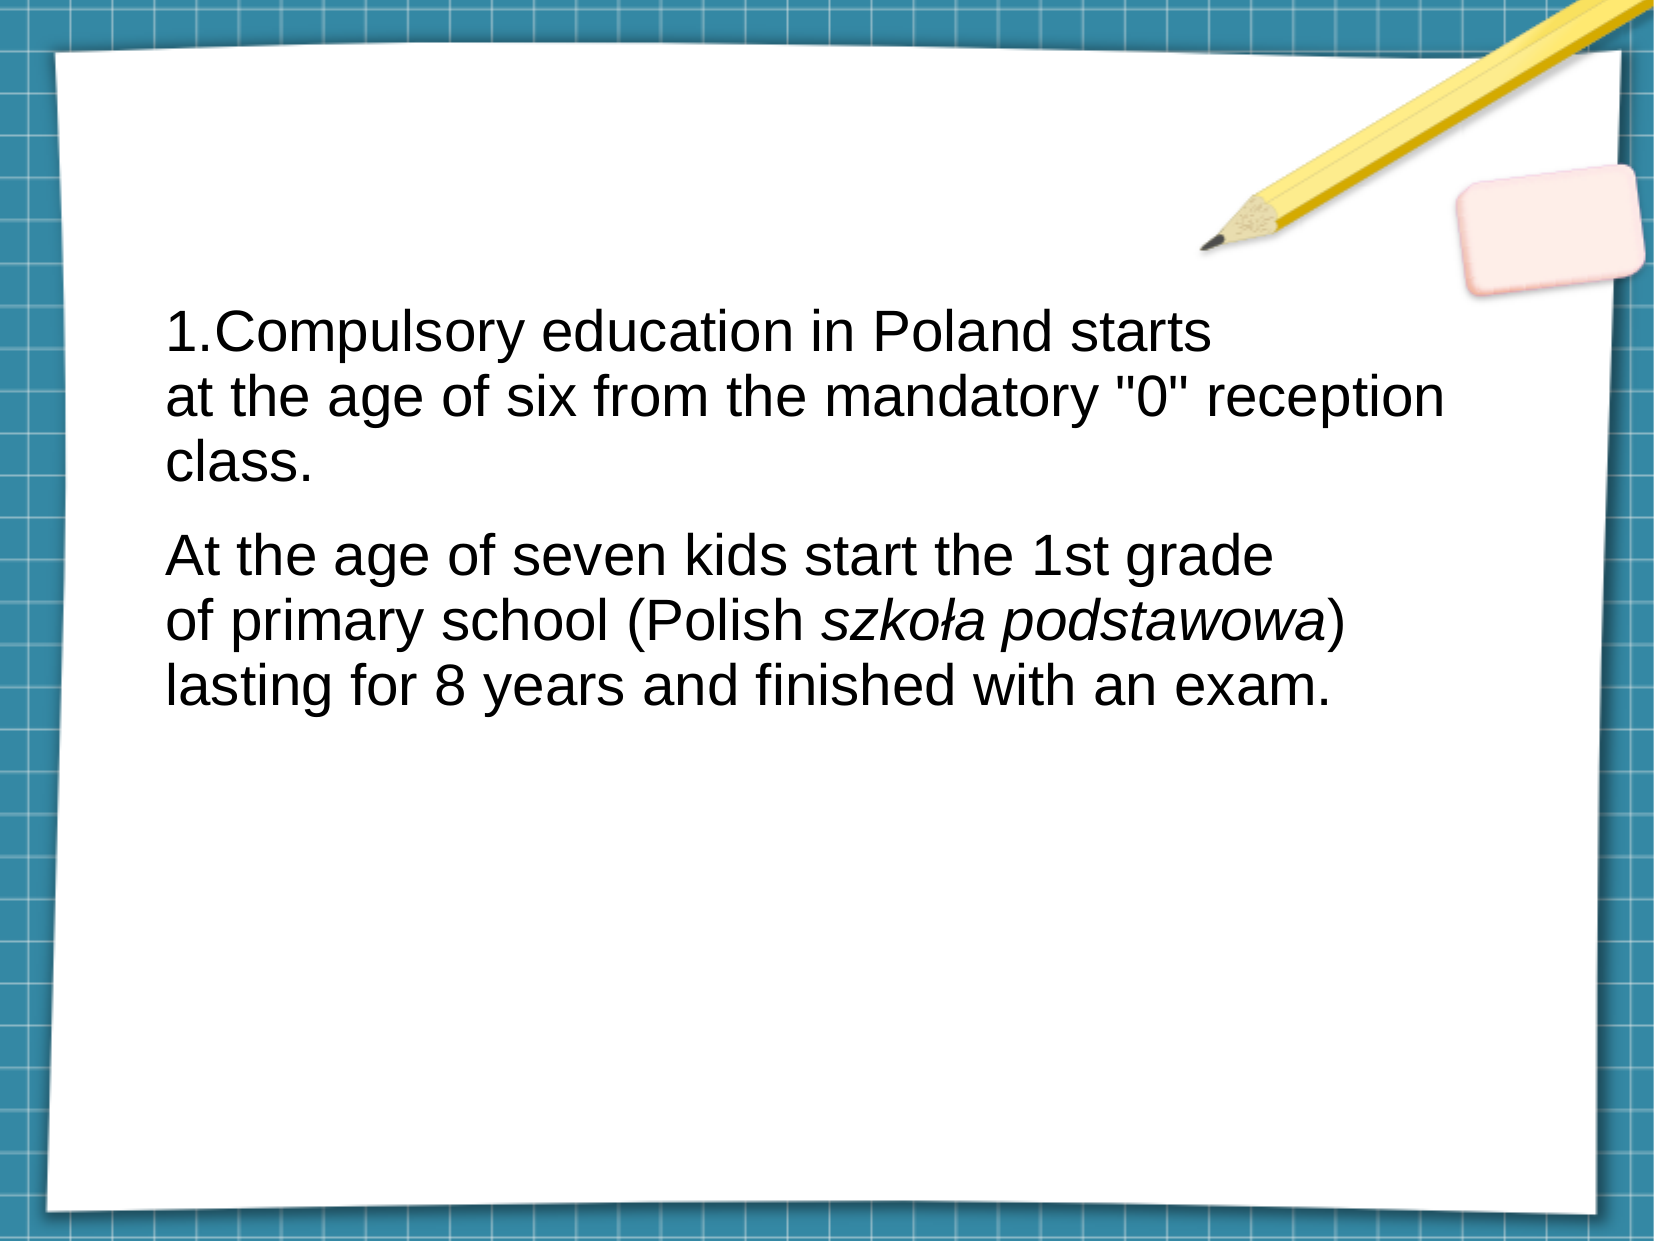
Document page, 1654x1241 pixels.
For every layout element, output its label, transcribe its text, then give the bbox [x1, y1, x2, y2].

list 1.Compulsory education in Poland starts at the age of six from the mandatory "0" reception class. At the age of seven kids start the 1st grade of primary school (Polish szkoła podstawowa) lasting for 8 years and finished with an exam. [165, 295, 1465, 1015]
picture [0, 0, 1654, 1241]
